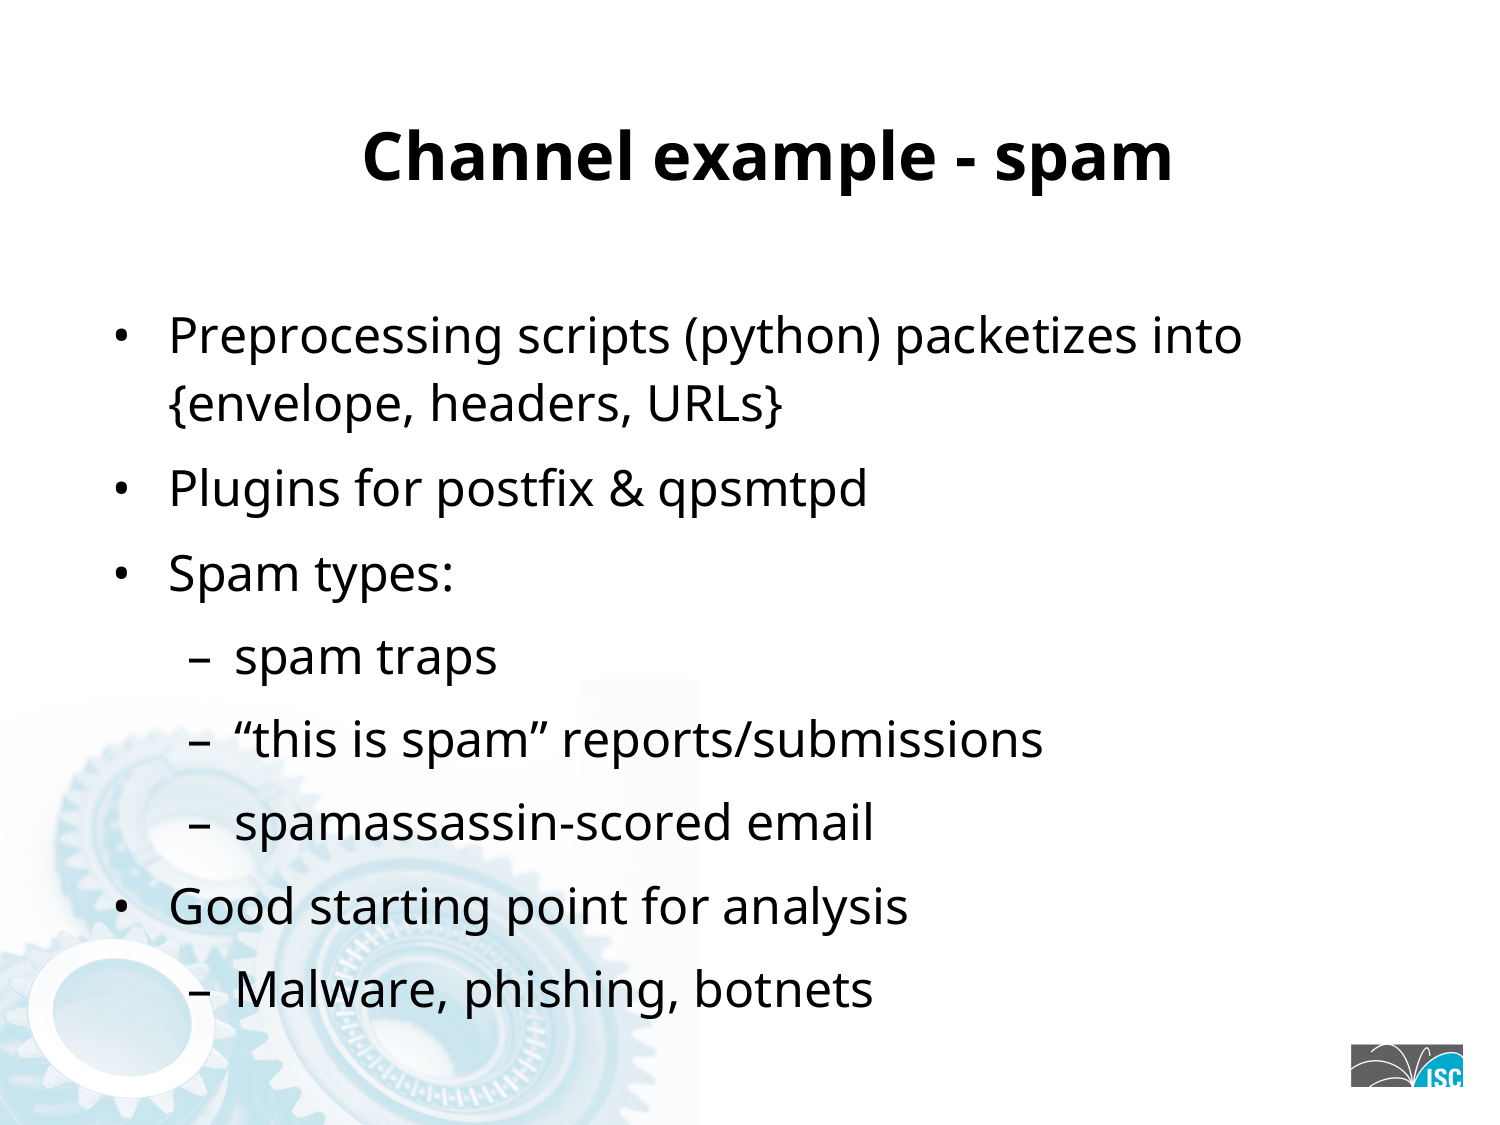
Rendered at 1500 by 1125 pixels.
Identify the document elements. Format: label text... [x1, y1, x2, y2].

list Preprocessing scripts (python) packetizes into {envelope, headers, URLs} Plugins for postfix & qpsmtpd Spam types: spam traps “this is spam” reports/submissions spamassassin-scored email Good starting point for analysis Malware, phishing, botnets [112, 299, 1355, 961]
title Channel example - spam [112, 47, 1426, 263]
picture [0, 0, 1500, 1125]
